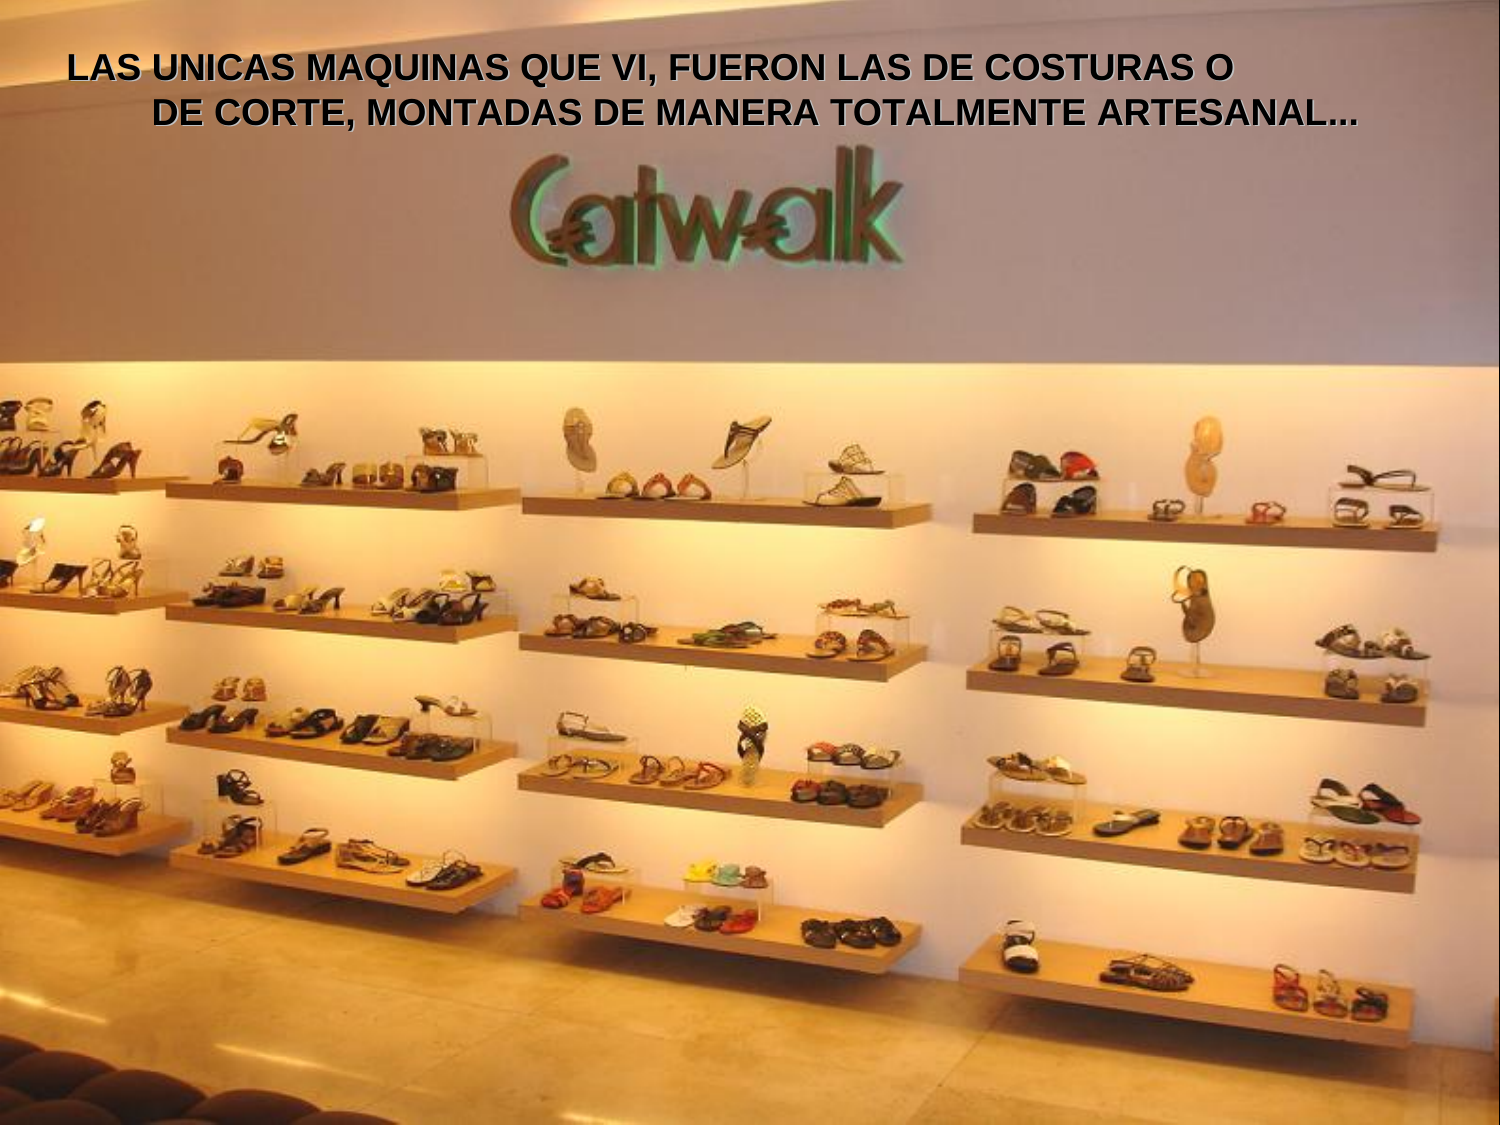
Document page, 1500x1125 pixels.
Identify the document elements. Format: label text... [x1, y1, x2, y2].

picture [0, 0, 1499, 1125]
text_box LAS UNICAS MAQUINAS QUE VI, FUERON LAS DE COSTURAS O DE CORTE, MONTADAS DE MANERA TOTALMENTE ARTESANAL... [35, 35, 1477, 141]
